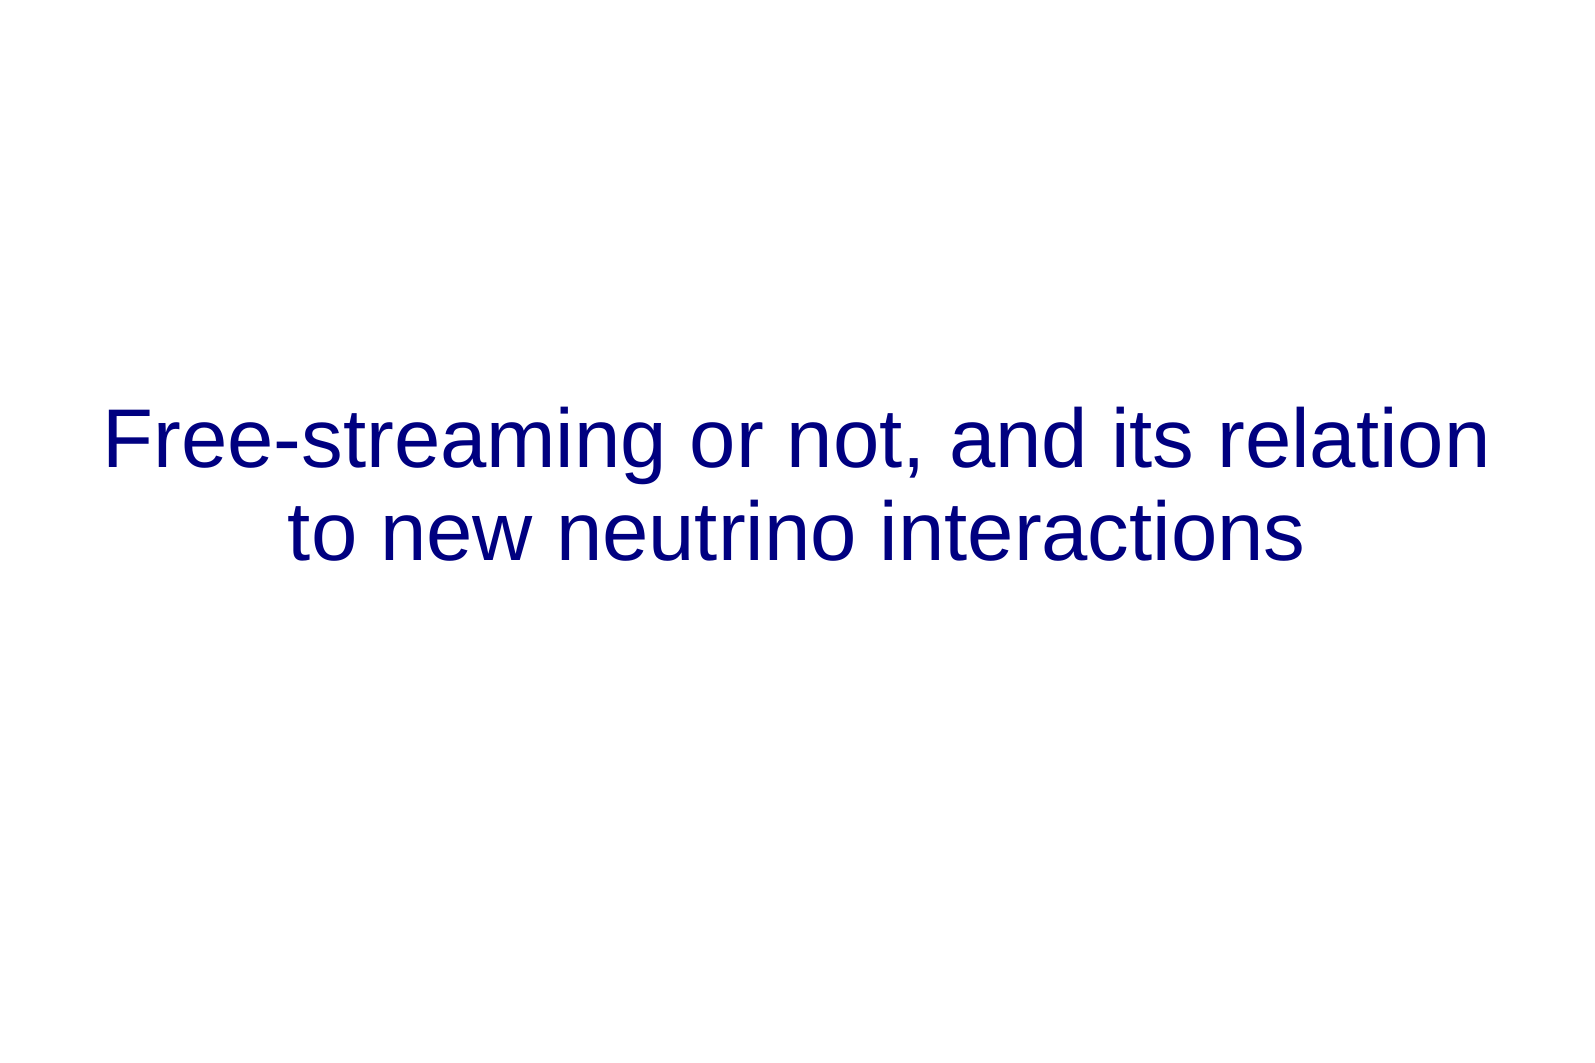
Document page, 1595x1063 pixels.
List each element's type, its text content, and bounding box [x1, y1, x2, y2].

title Free-streaming or not, and its relation to new neutrino interactions [79, 392, 1515, 579]
